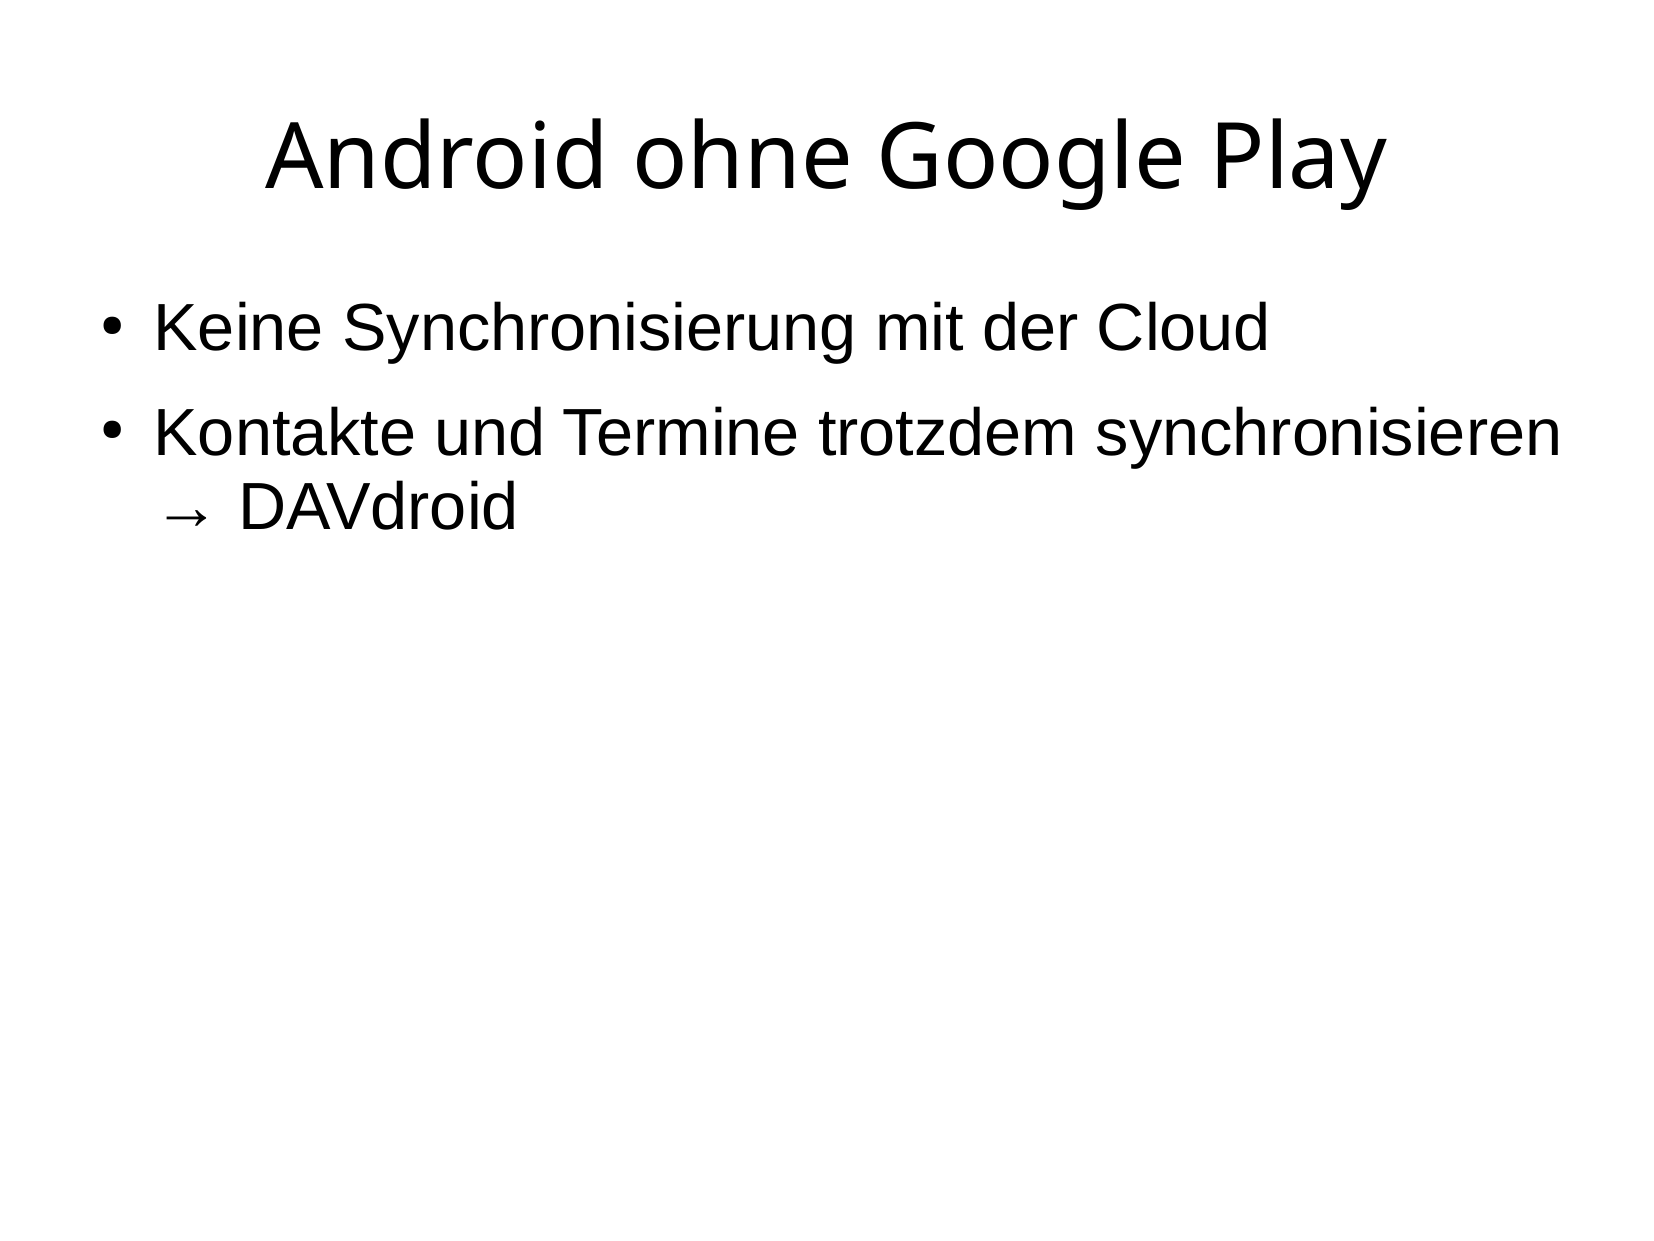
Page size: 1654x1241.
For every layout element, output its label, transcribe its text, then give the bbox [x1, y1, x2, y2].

title Android ohne Google Play [82, 49, 1571, 257]
list Keine Synchronisierung mit der Cloud Kontakte und Termine trotzdem synchronisieren → DAVdroid [82, 290, 1571, 1010]
